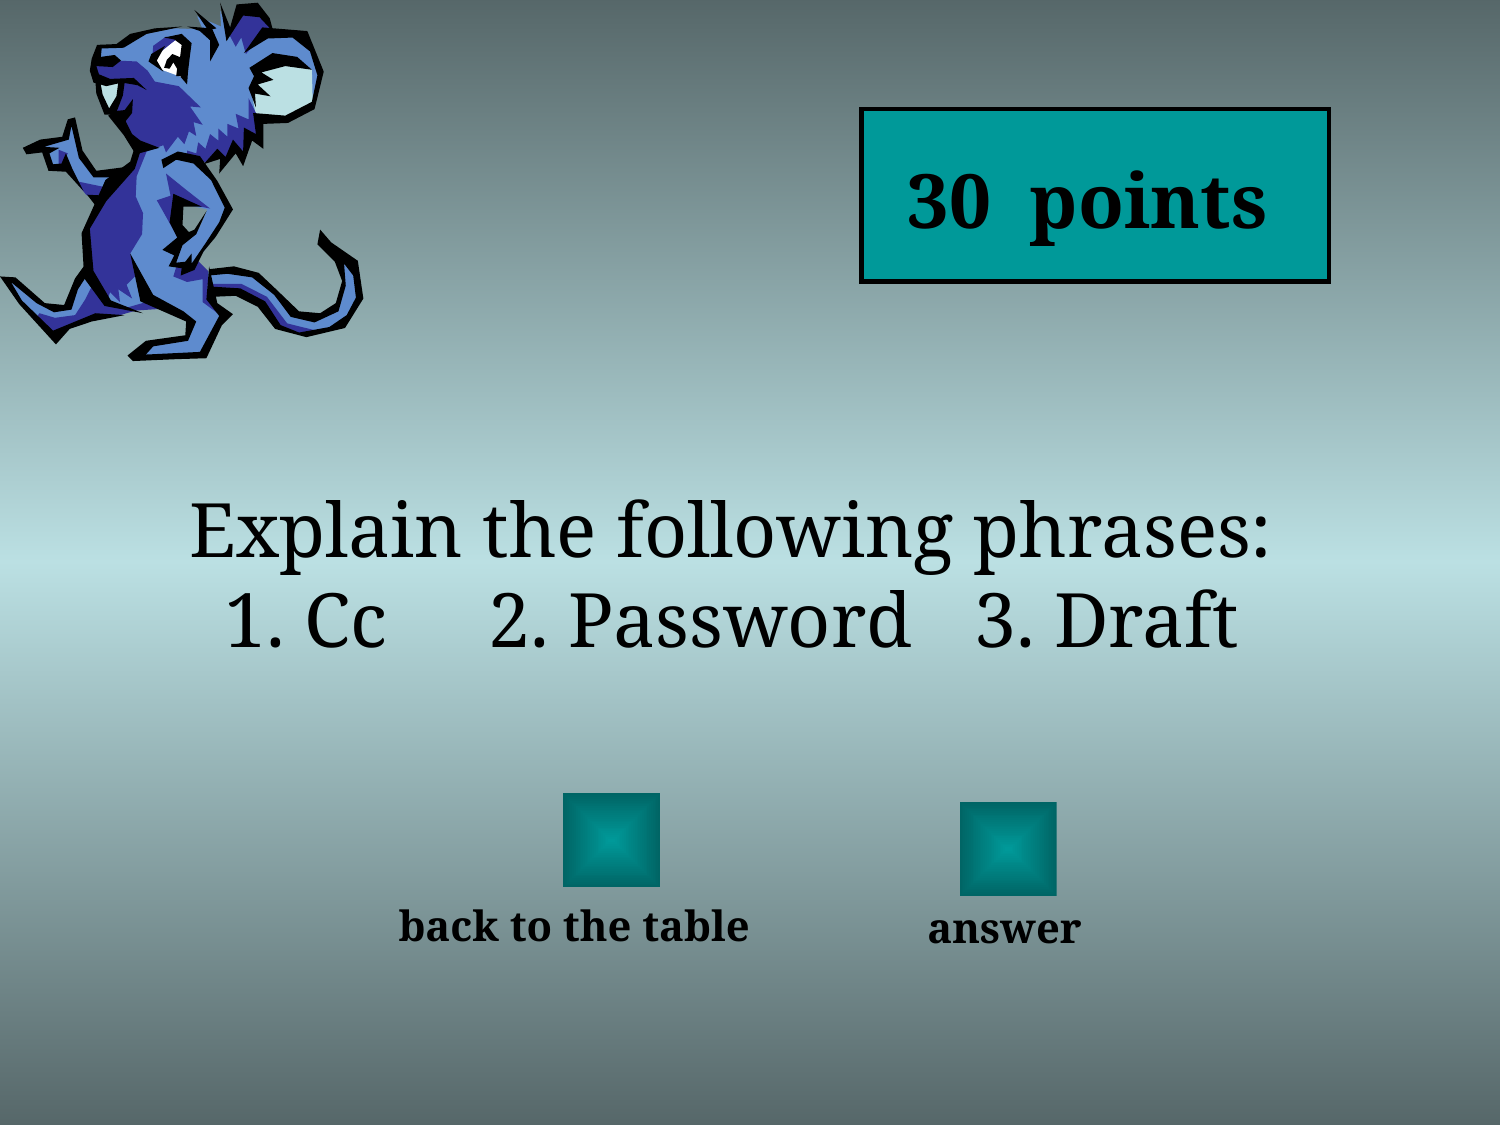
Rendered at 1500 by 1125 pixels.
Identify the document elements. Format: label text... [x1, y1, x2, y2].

text_box back to the table [364, 892, 784, 958]
text_box [563, 793, 660, 887]
text_box [960, 802, 1057, 896]
title Explain the following phrases: 1. Cc 2. Password 3. Draft [129, 416, 1334, 730]
text_box answer [859, 894, 1150, 959]
text_box 30 points [892, 146, 1305, 252]
text_box [861, 109, 1330, 282]
